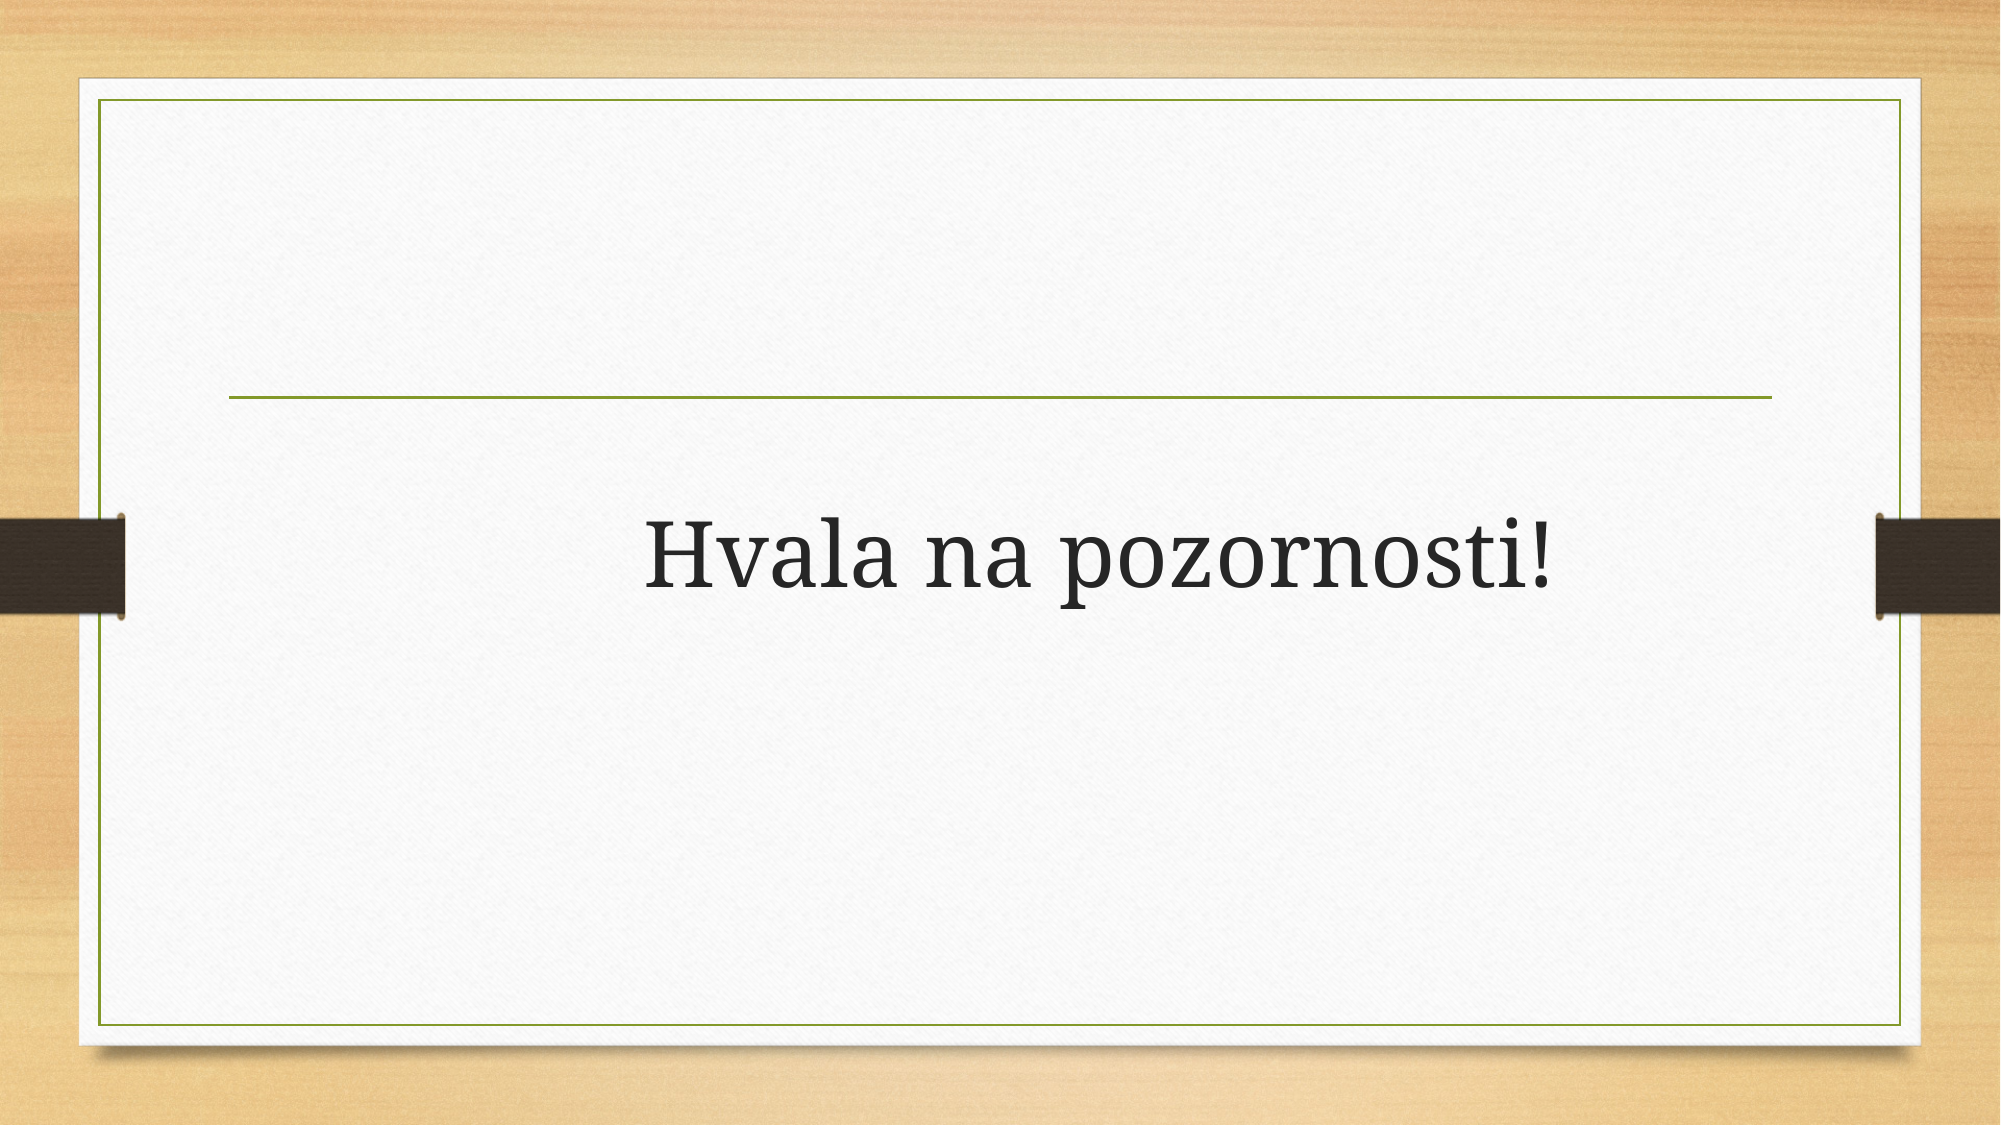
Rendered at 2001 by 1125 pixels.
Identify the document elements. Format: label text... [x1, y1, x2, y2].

title Hvala na pozornosti! [570, 443, 1632, 658]
